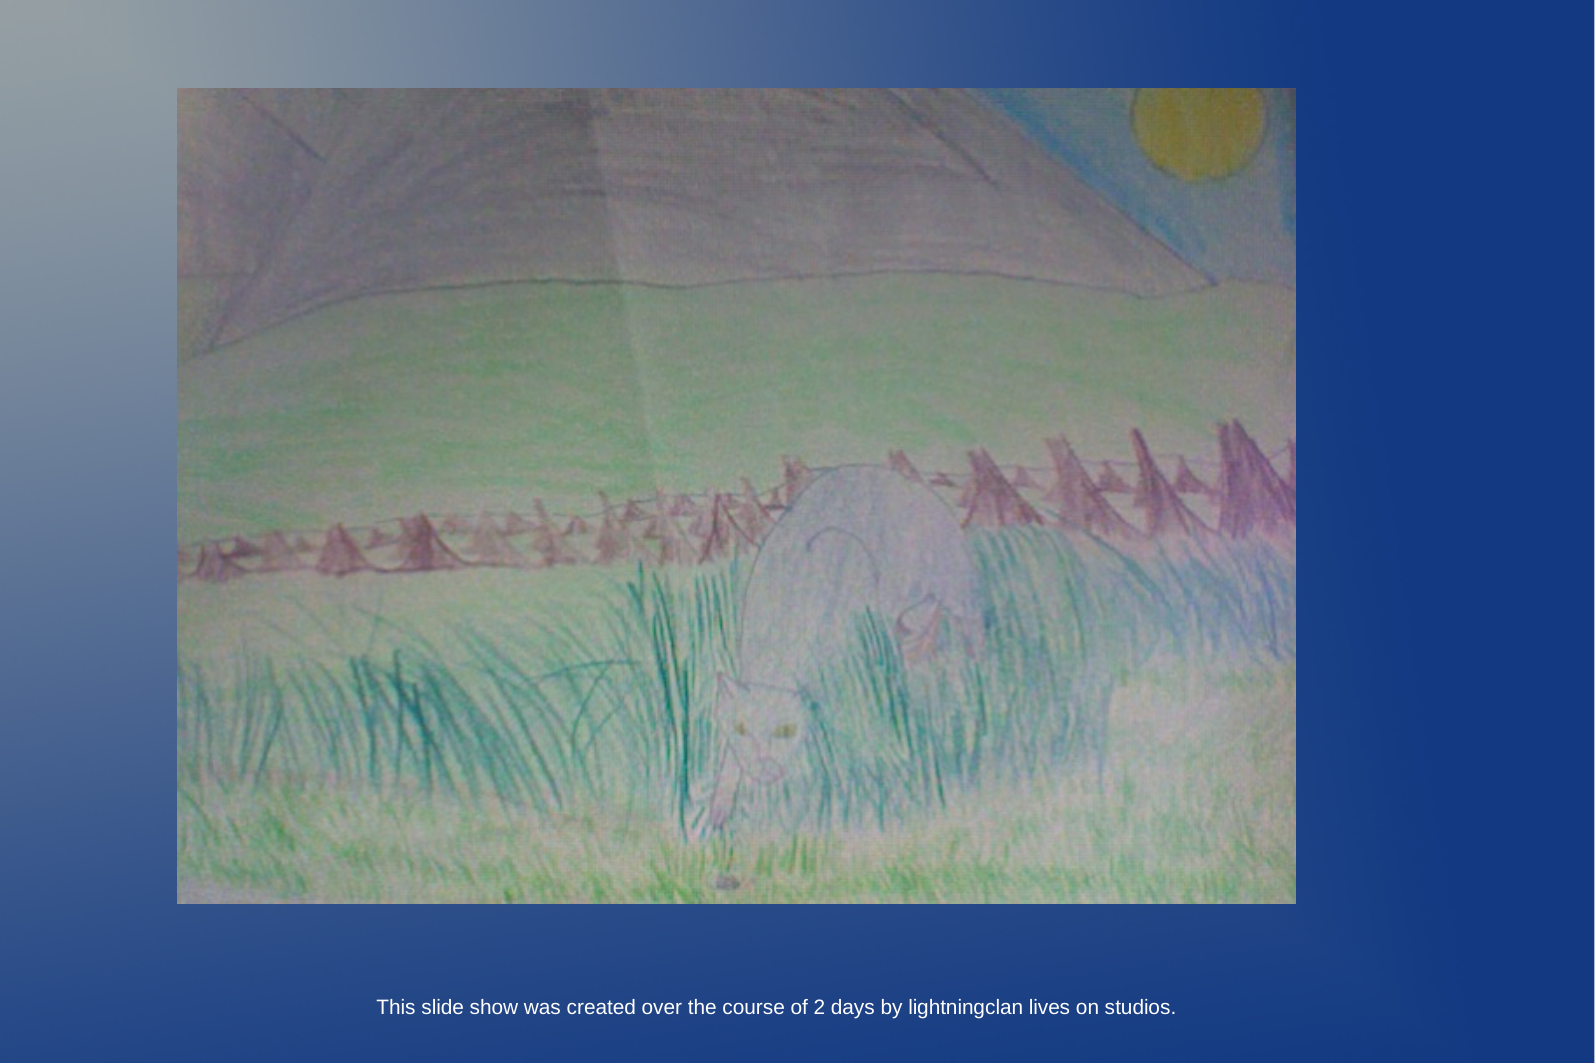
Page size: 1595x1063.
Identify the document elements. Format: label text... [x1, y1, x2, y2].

picture [0, 0, 1595, 1063]
subtitle This slide show was created over the course of 2 days by lightningclan lives on studios. [59, 561, 1495, 1063]
